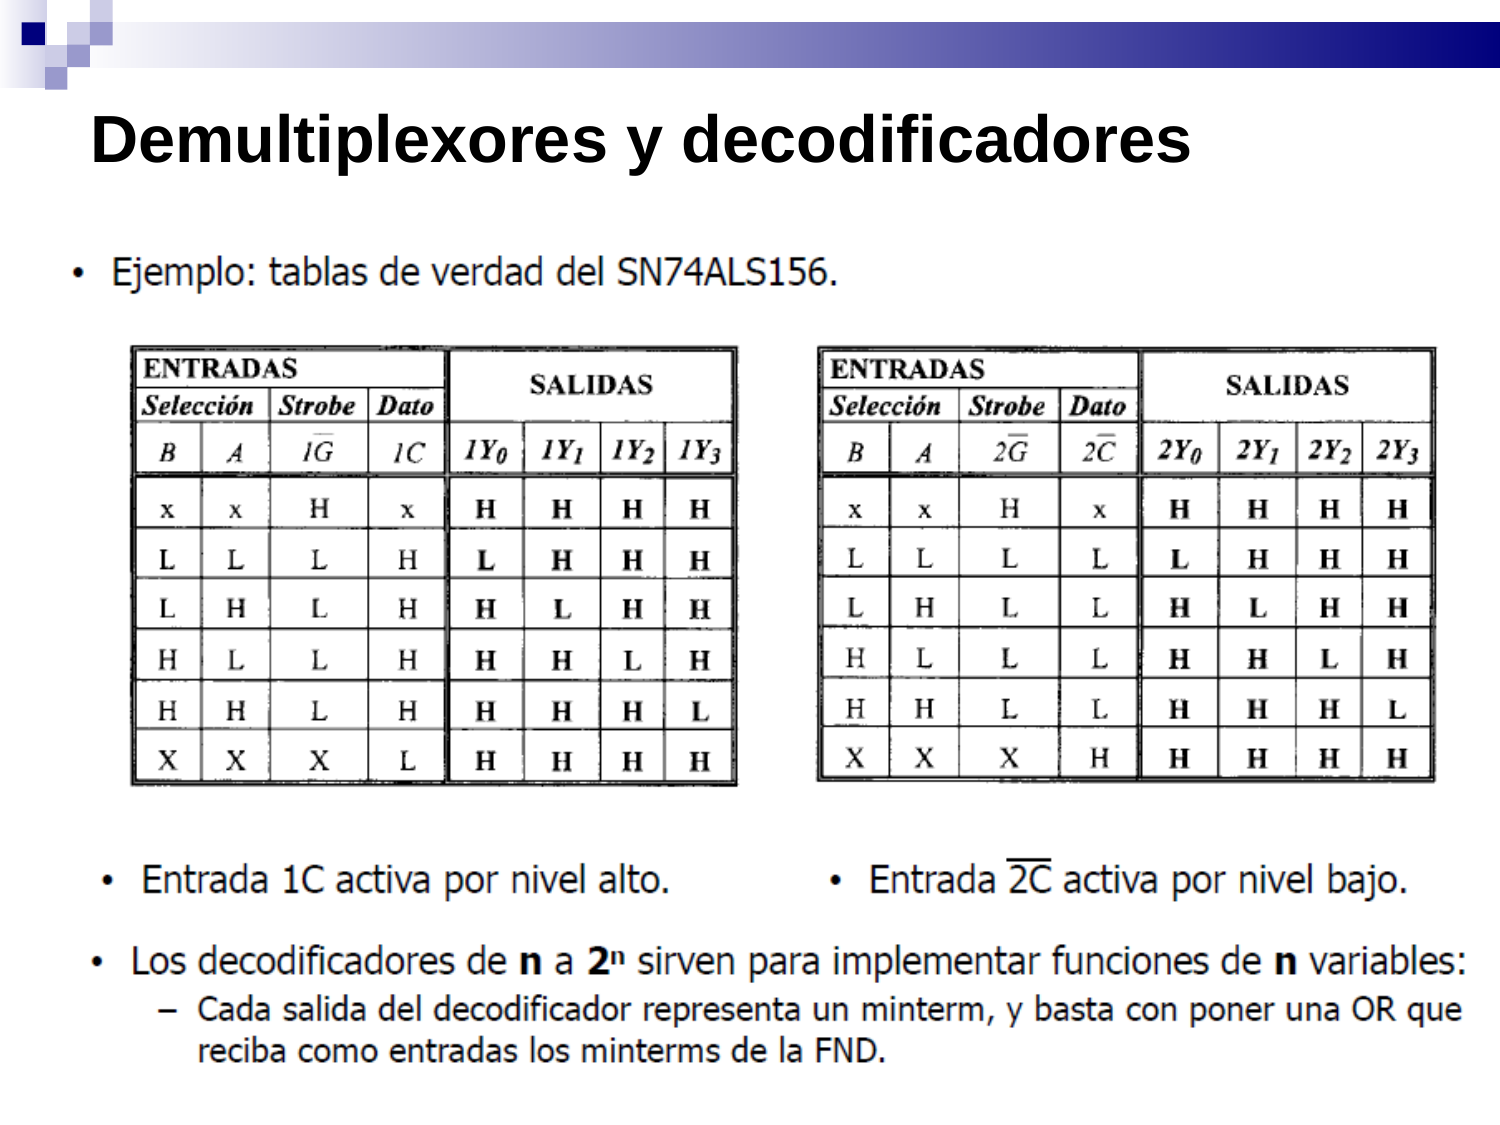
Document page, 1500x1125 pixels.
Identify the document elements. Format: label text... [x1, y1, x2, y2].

title Demultiplexores y decodificadores [75, 74, 1426, 197]
picture [64, 231, 1483, 1071]
